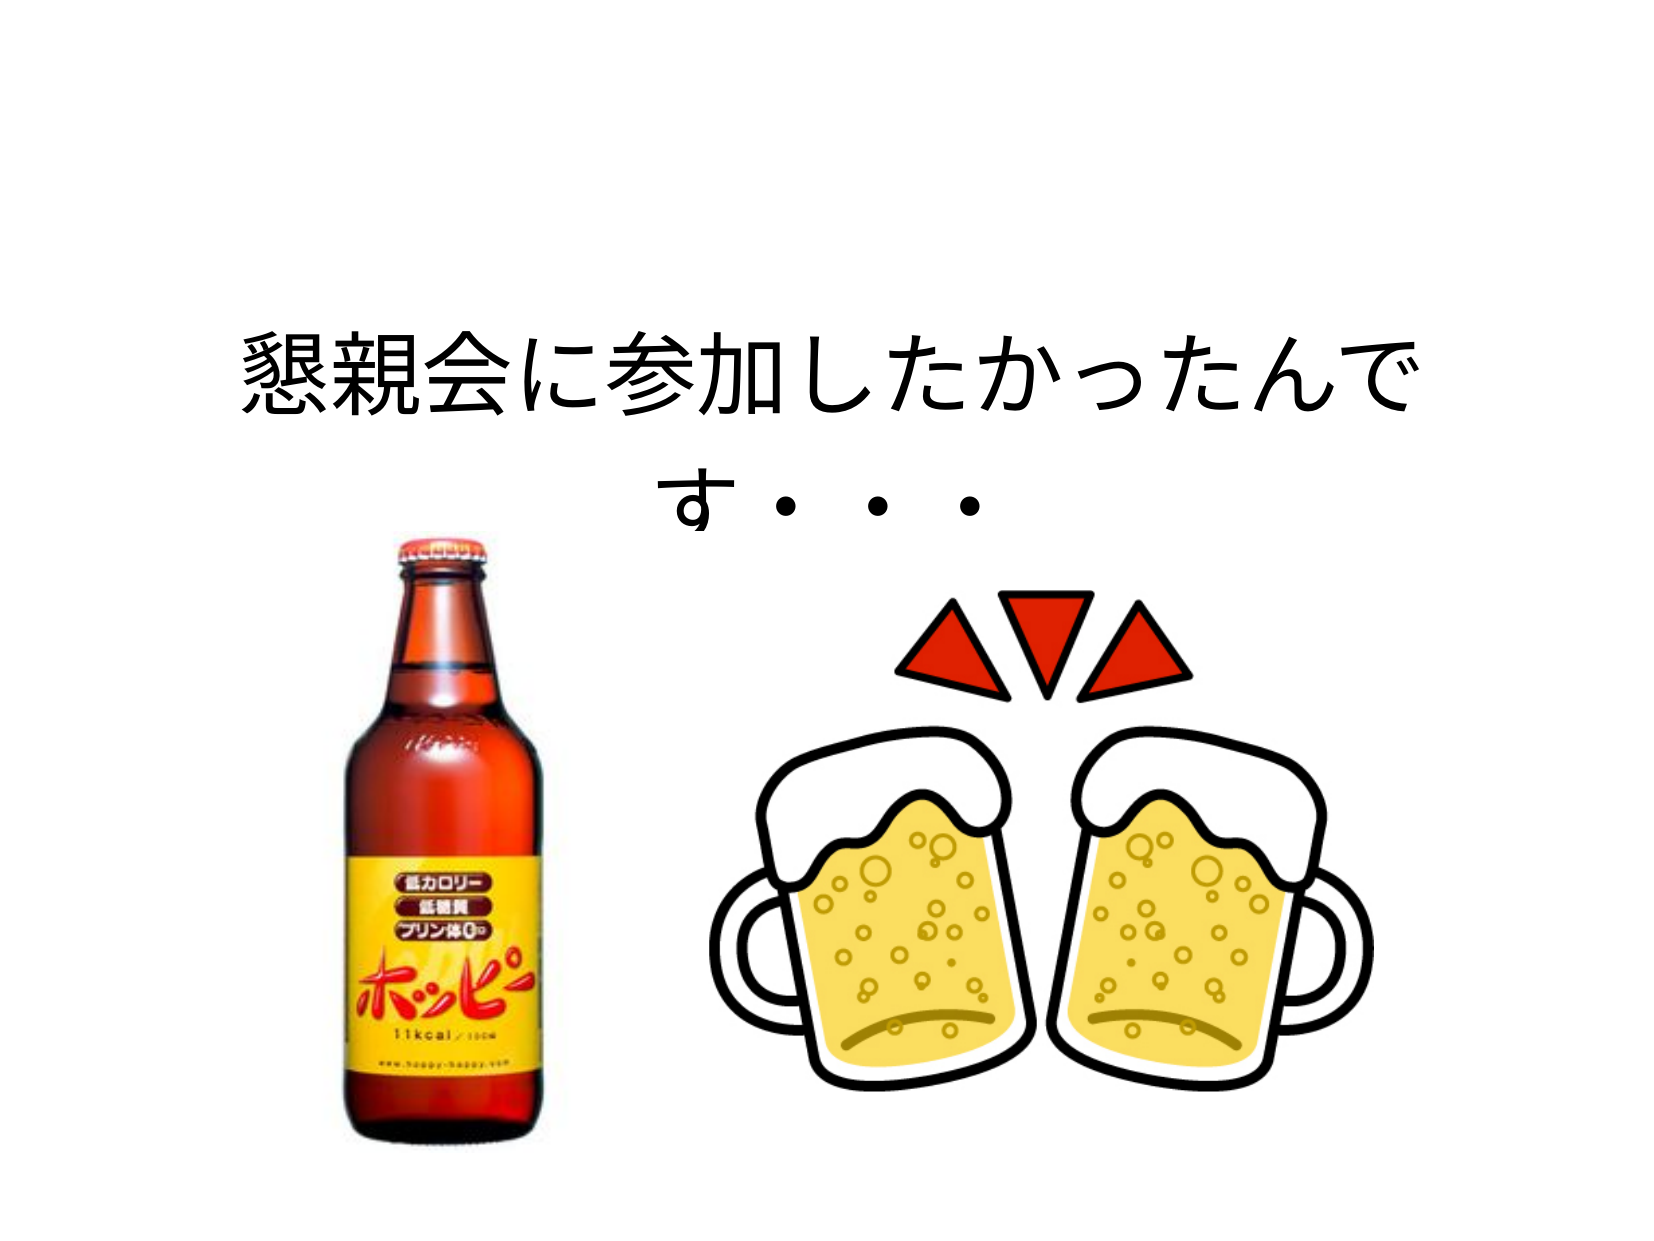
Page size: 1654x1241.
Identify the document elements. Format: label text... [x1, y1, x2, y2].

title 懇親会に参加したかったんです・・・ [88, 339, 1577, 532]
picture [116, 531, 1374, 1153]
